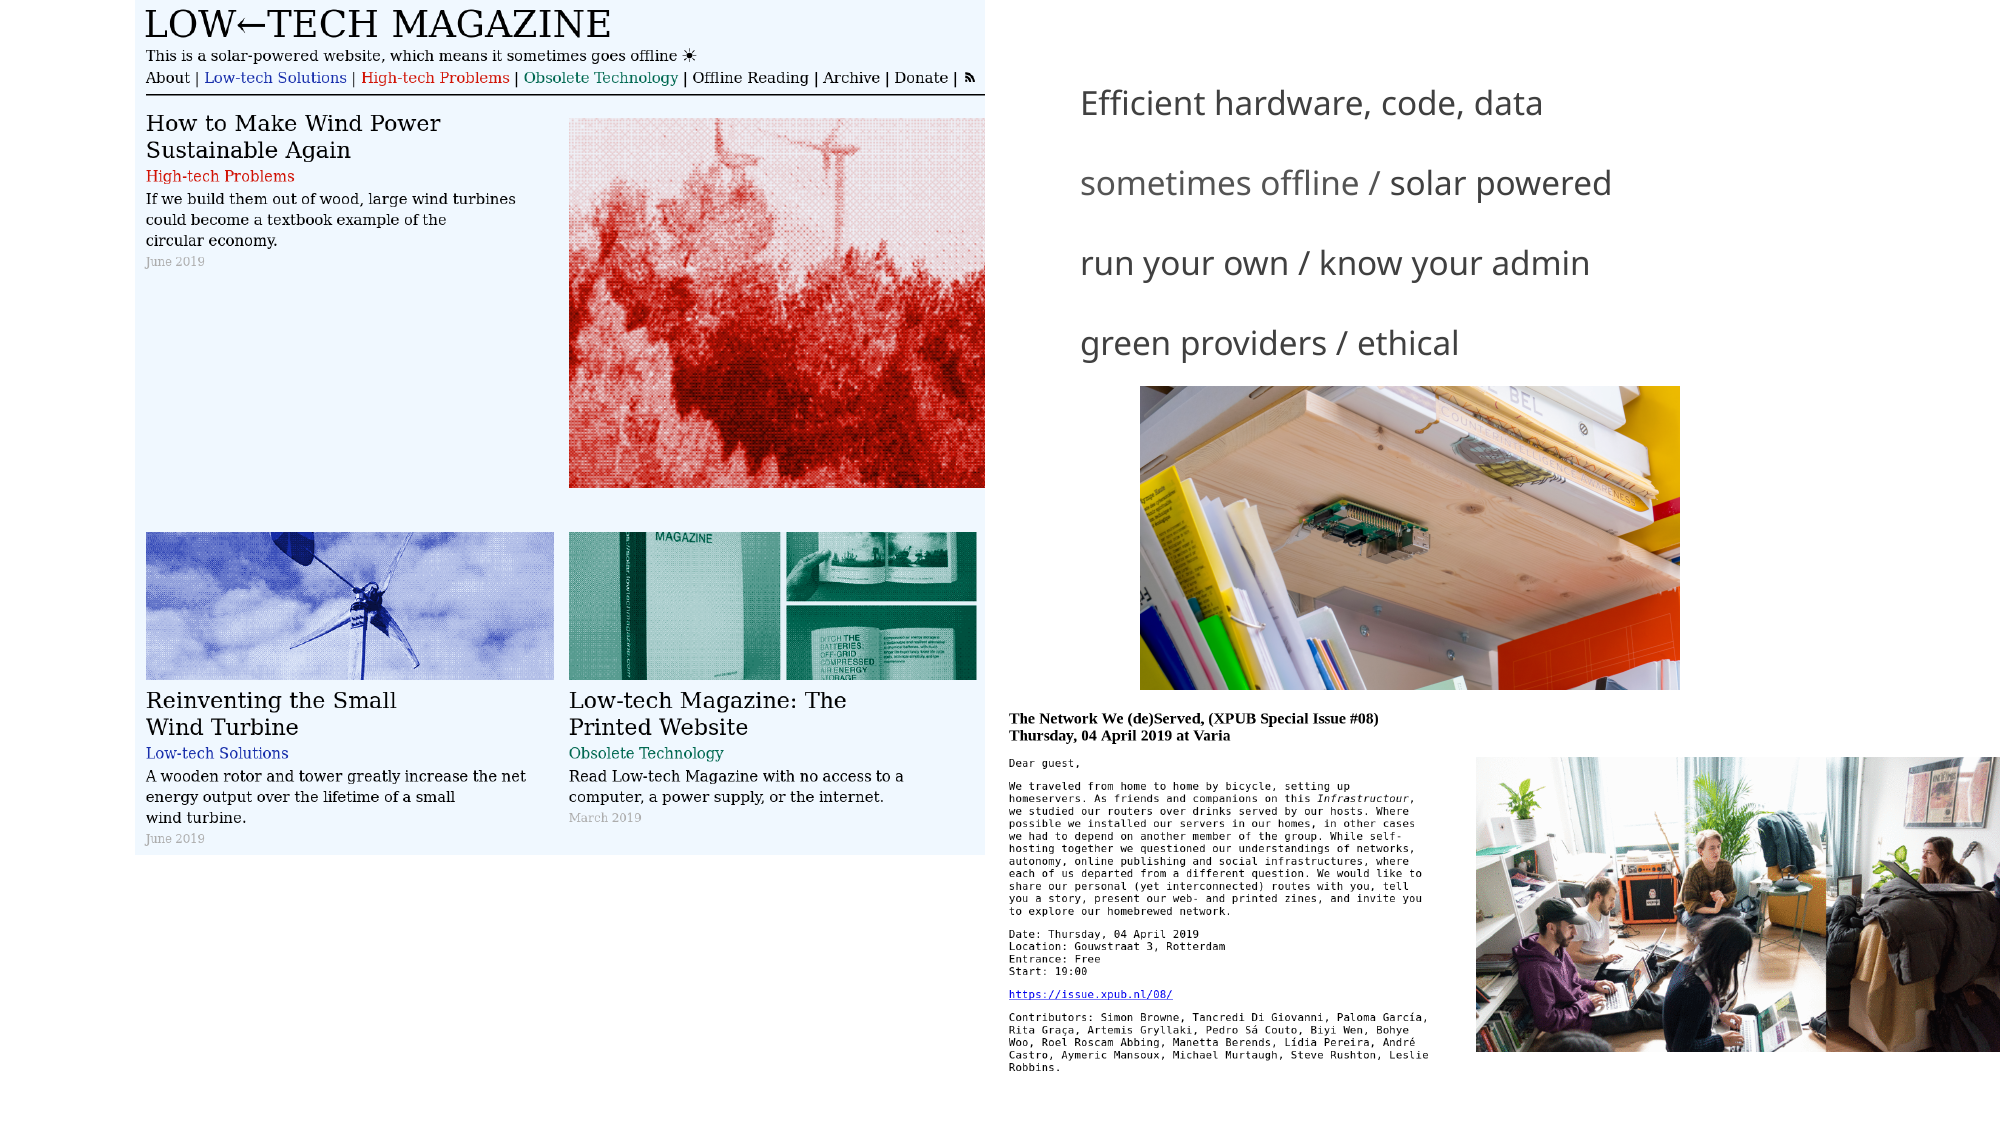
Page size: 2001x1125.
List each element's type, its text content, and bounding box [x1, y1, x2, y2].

picture [1004, 704, 2000, 1080]
list Efficient hardware, code, data sometimes offline / solar powered run your own / know your admin green providers / ethical [1065, 75, 1969, 465]
picture [1140, 465, 1680, 691]
picture [135, 0, 985, 856]
